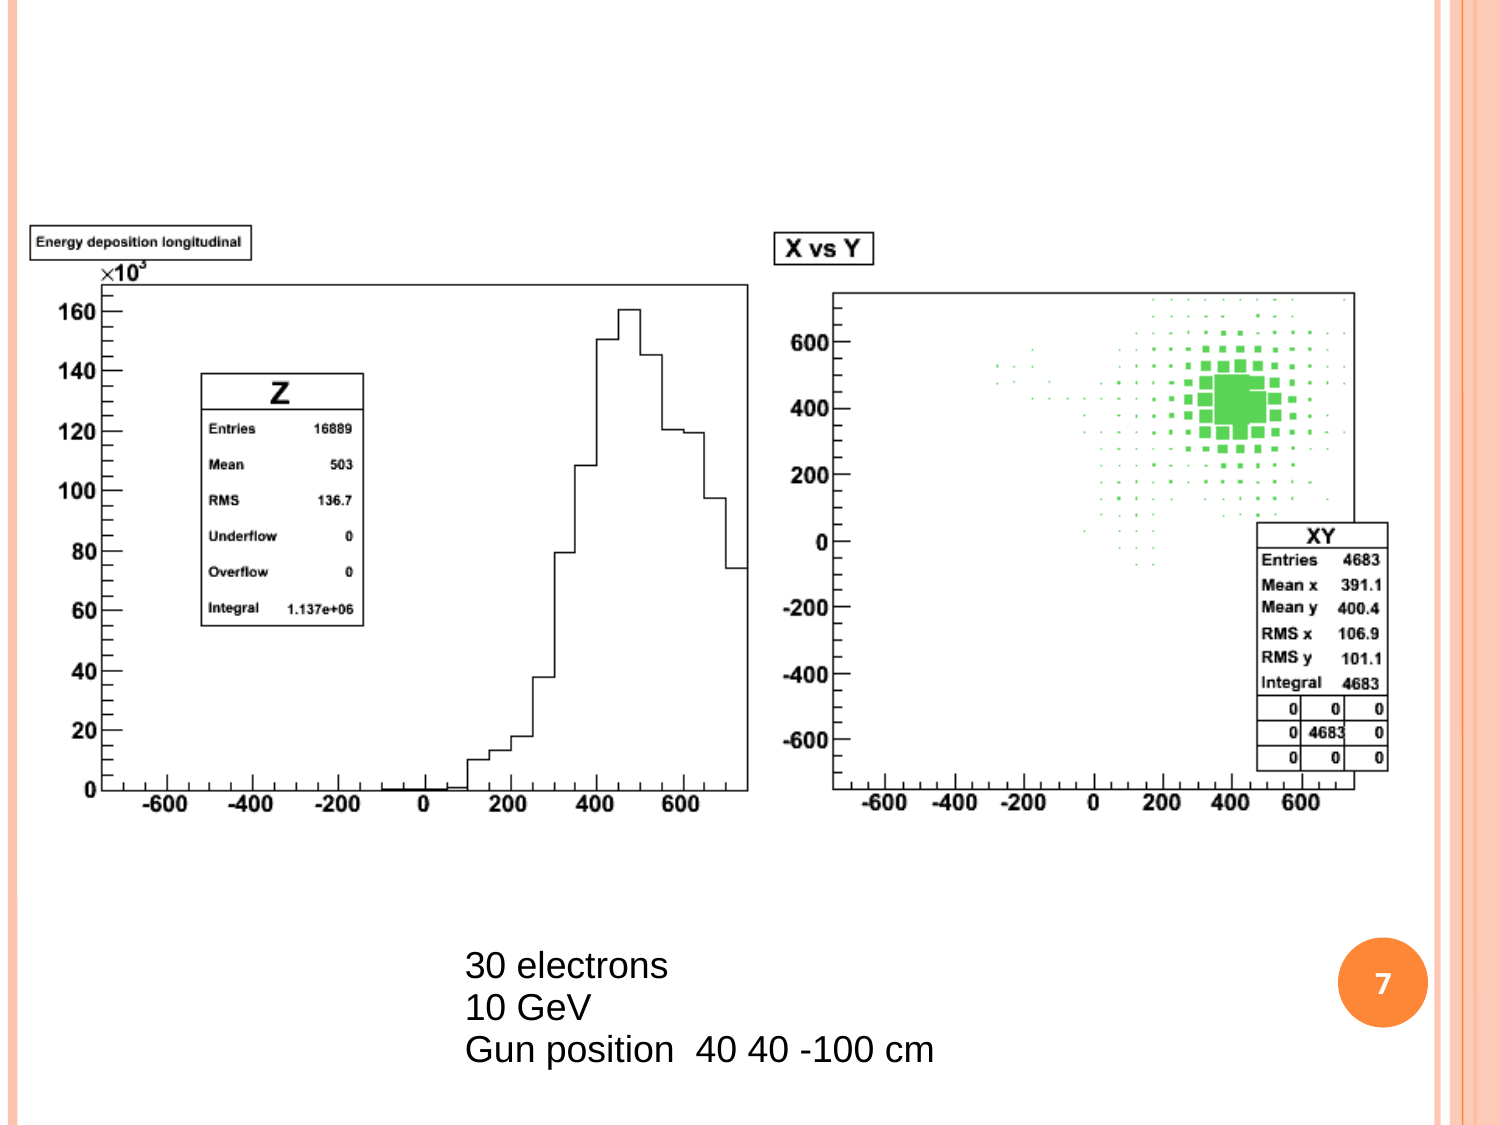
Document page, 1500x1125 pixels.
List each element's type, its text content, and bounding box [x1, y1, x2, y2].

text_box <number> [1333, 940, 1434, 1027]
text_box 30 electrons 10 GeV Gun position 40 40 -100 cm [450, 937, 976, 1079]
picture [21, 187, 1426, 863]
